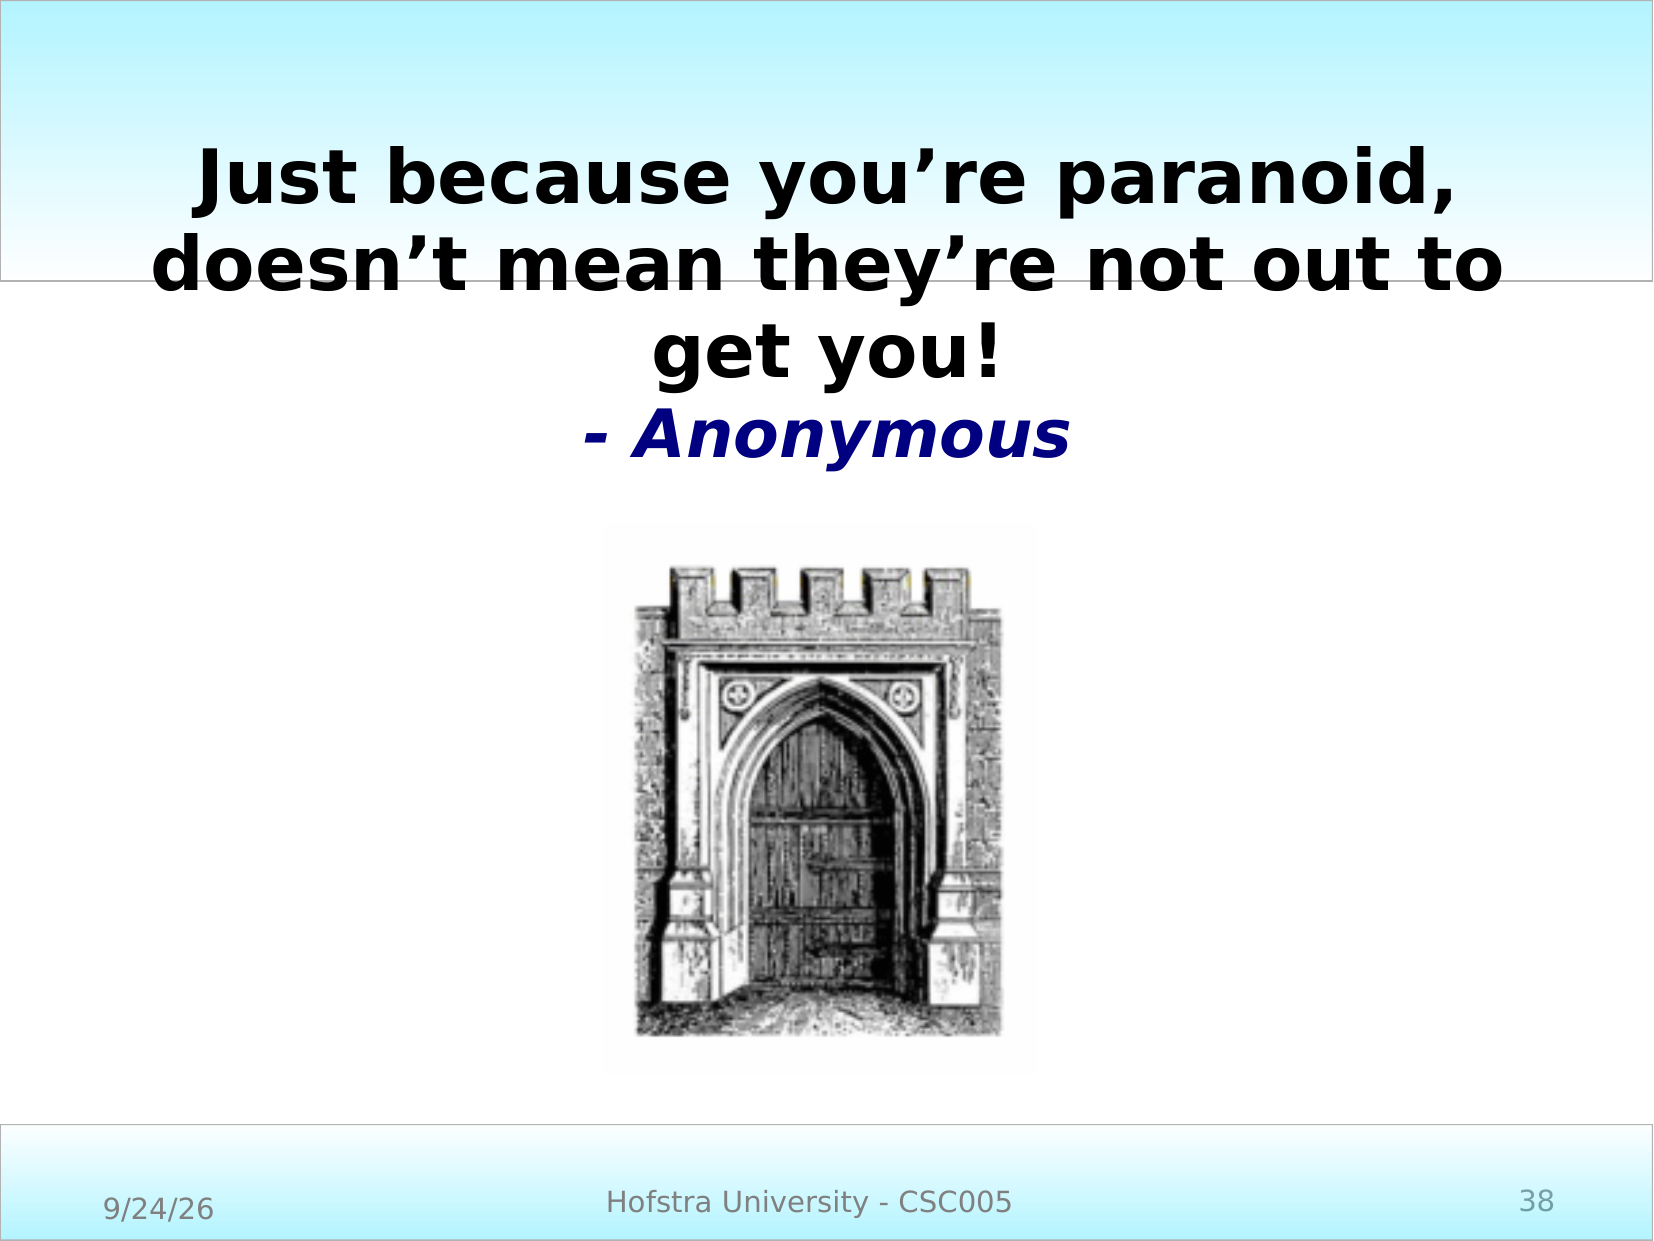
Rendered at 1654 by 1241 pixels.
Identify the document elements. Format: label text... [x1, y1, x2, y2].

picture [603, 523, 1037, 1075]
title Just because you’re paranoid, doesn’t mean they’re not out to get you! - Anonymous [123, 89, 1533, 481]
